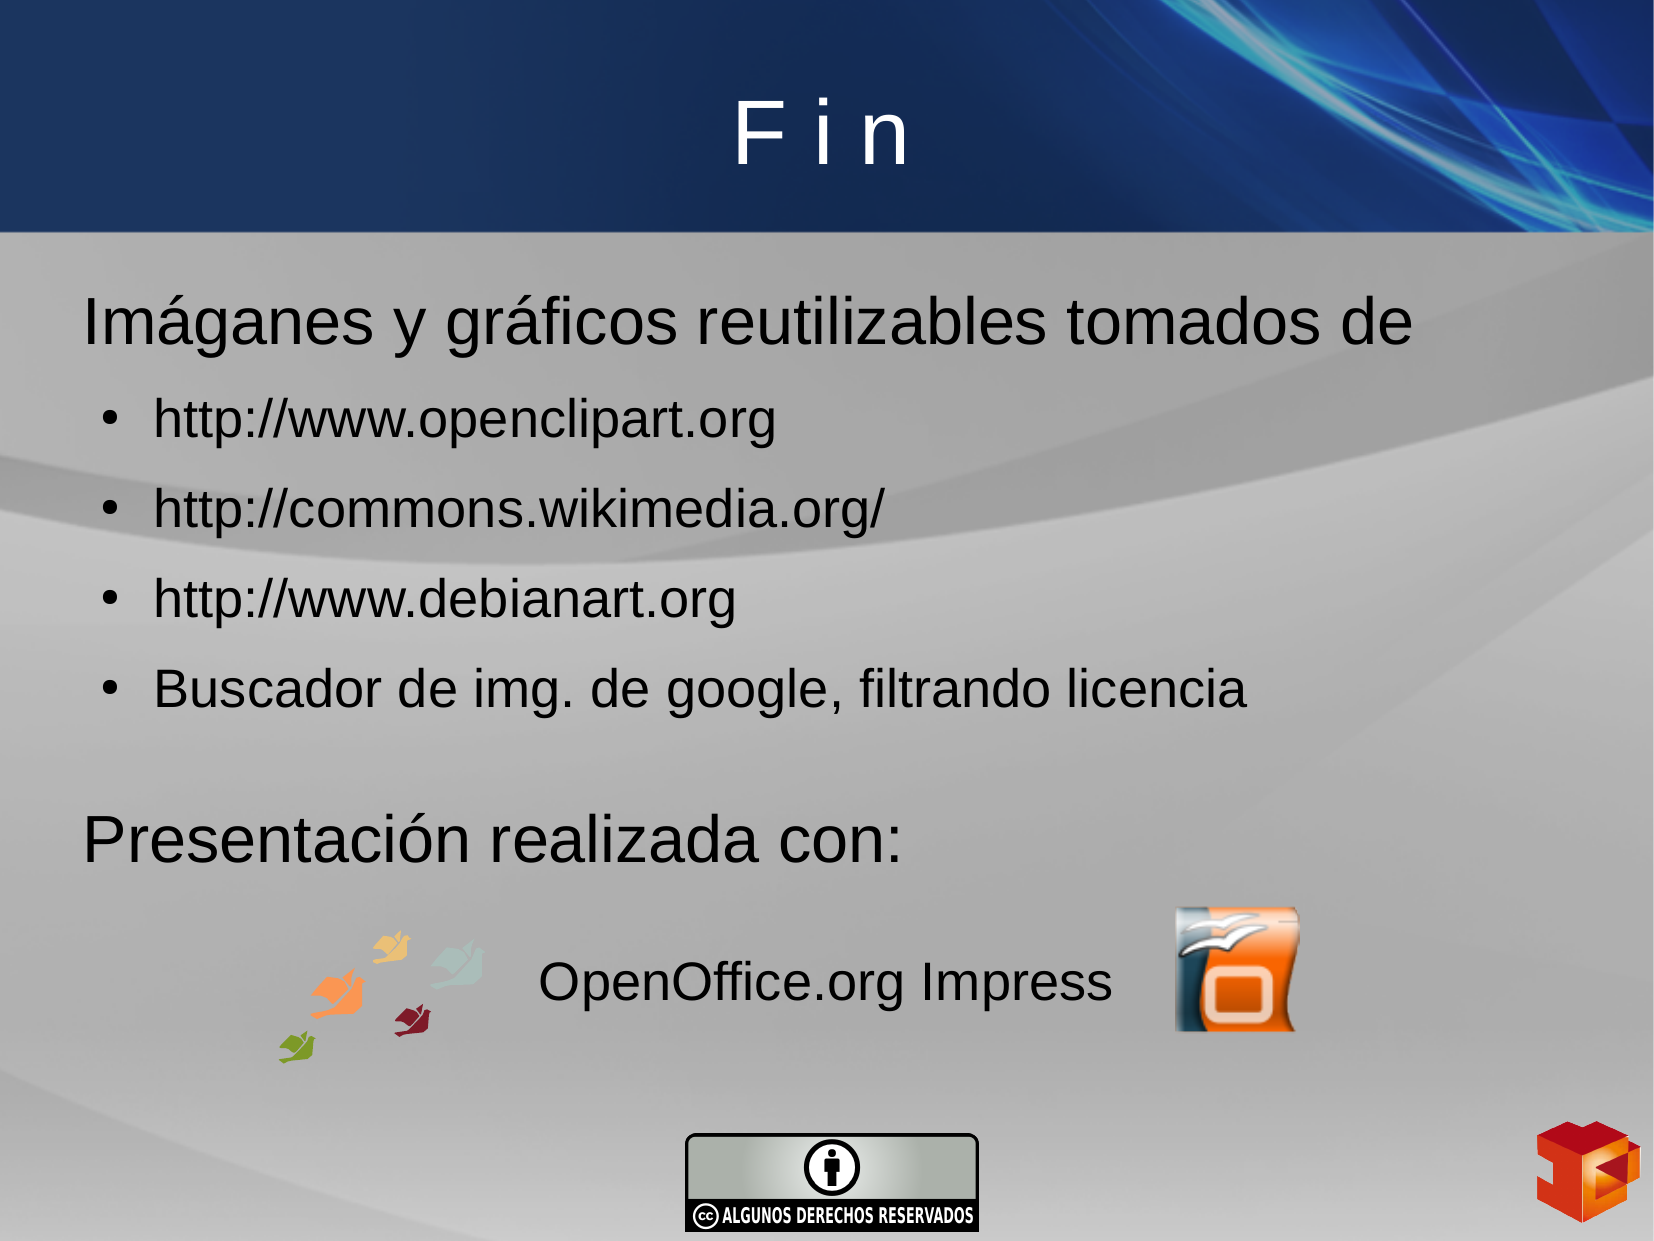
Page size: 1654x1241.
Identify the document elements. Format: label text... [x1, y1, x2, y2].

list Imáganes y gráficos reutilizables tomados de http://www.openclipart.org http://commons.wikimedia.org/ http://www.debianart.org Buscador de img. de google, filtrando licencia Presentación realizada con: OpenOffice.org Impress [82, 284, 1571, 1013]
picture [0, 0, 1654, 1241]
title F i n [76, 36, 1565, 229]
